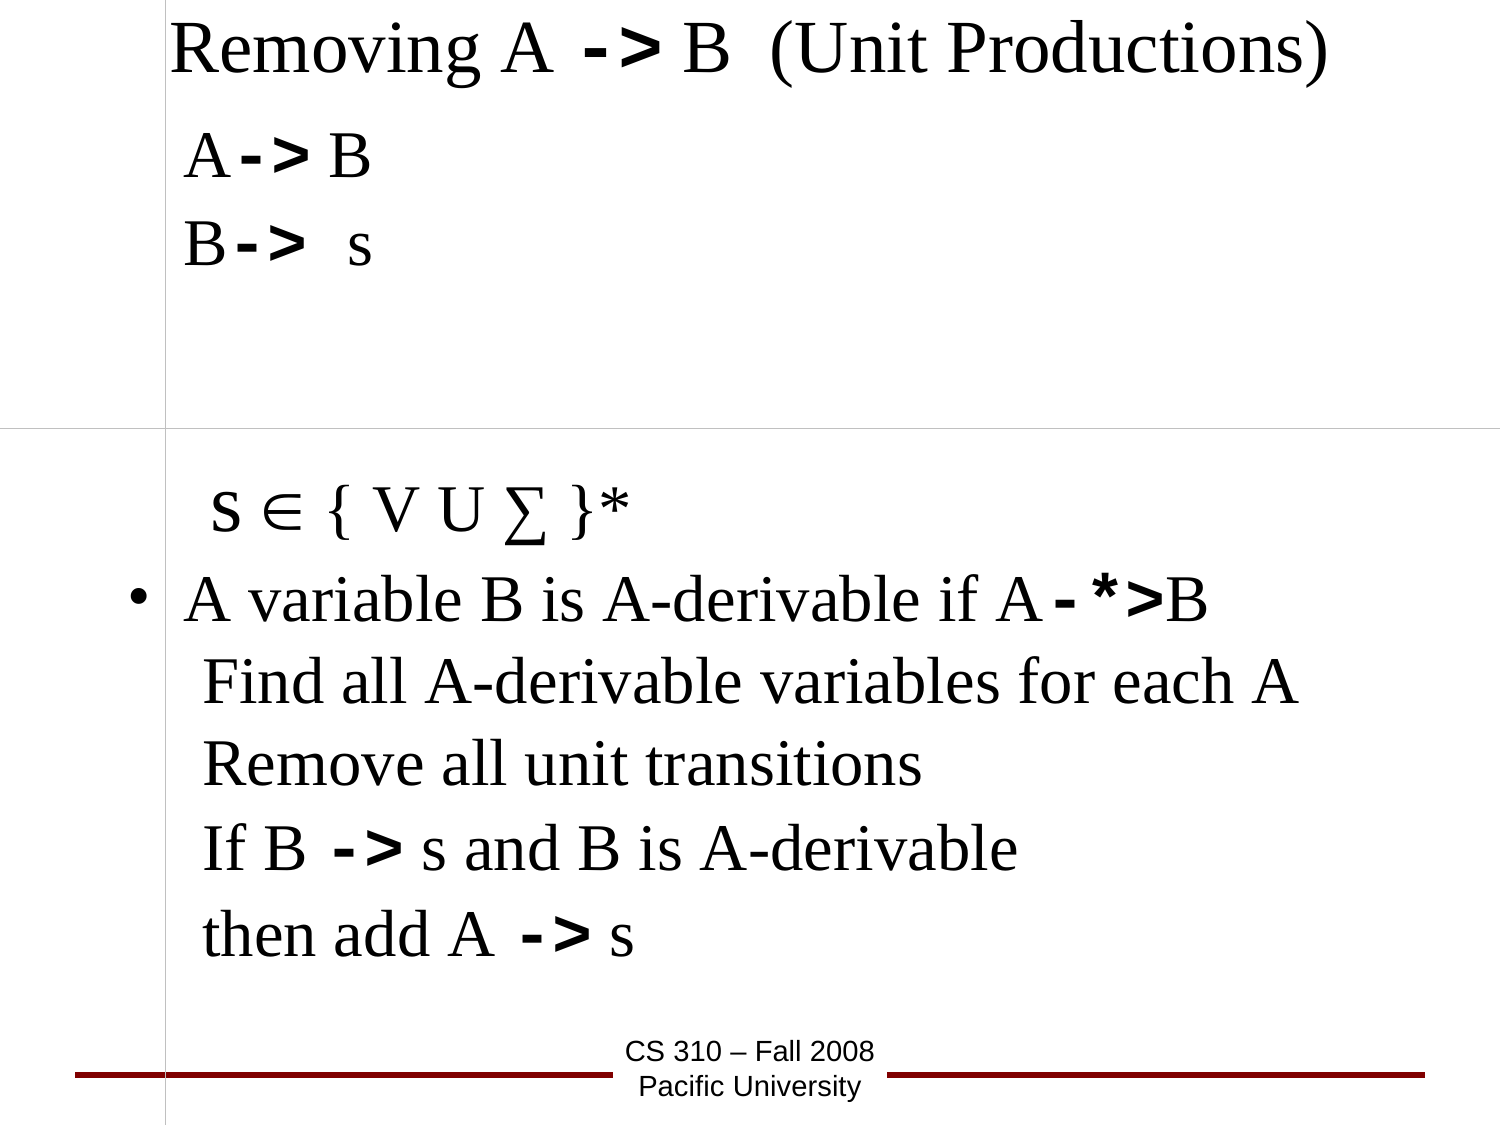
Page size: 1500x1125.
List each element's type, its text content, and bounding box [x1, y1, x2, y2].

list A-> B B-> s s  { V U ∑ }* A variable B is A-derivable if A-*>B Find all A-derivable variables for each A Remove all unit transitions If B -> s and B is A-derivable then add A -> s [112, 112, 1388, 1007]
title Removing A -> B (Unit Productions) [112, 0, 1388, 103]
